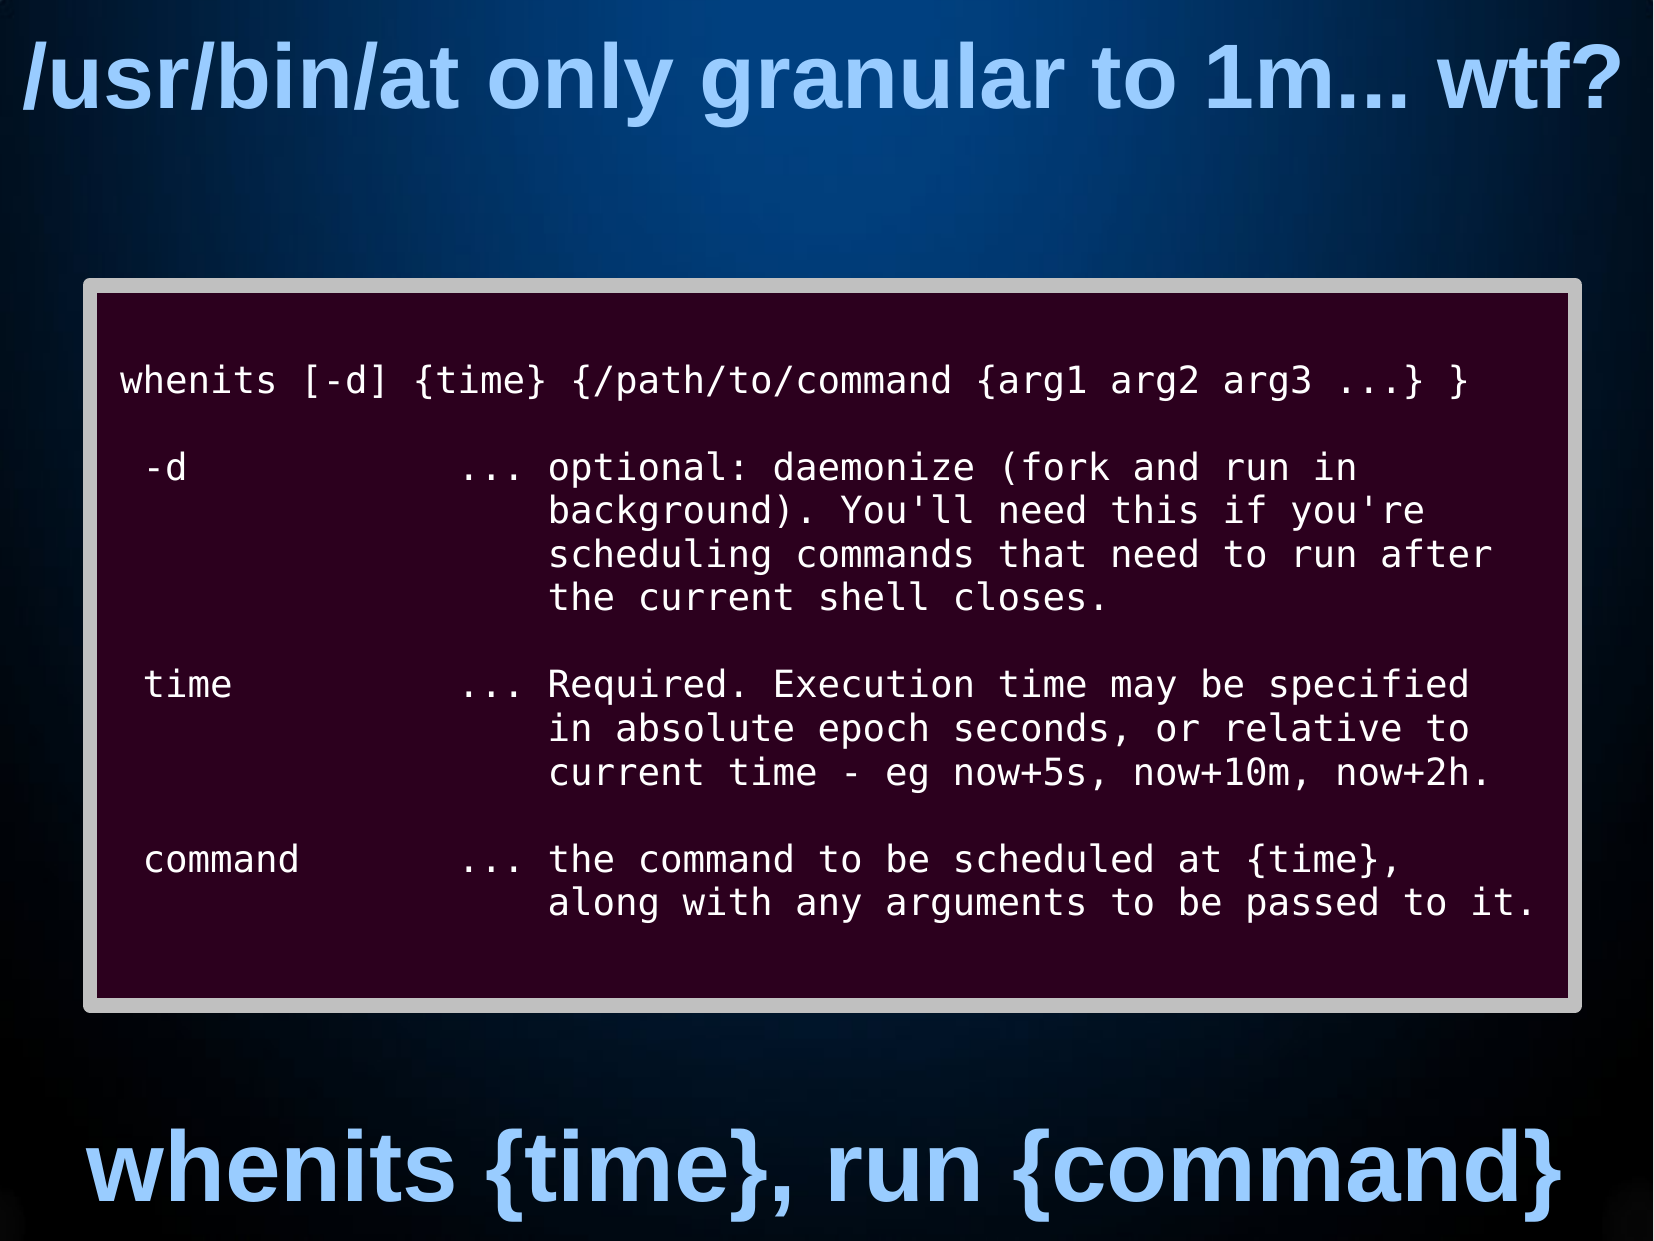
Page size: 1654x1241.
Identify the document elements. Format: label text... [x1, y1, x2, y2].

picture [0, 0, 1654, 1241]
list whenits [-d] {time} {/path/to/command {arg1 arg2 arg3 ...} } -d ... optional: daemonize (fork and run in background). You'll need this if you're scheduling commands that need to run after the current shell closes. time ... Required. Execution time may be specified in absolute epoch seconds, or relative to current time - eg now+5s, now+10m, now+2h. command ... the command to be scheduled at {time}, along with any arguments to be passed to it. [90, 285, 1576, 1006]
title /usr/bin/at only granular to 1m... wtf? [0, 2, 1651, 151]
title whenits {time}, run {command} [0, 1093, 1651, 1241]
